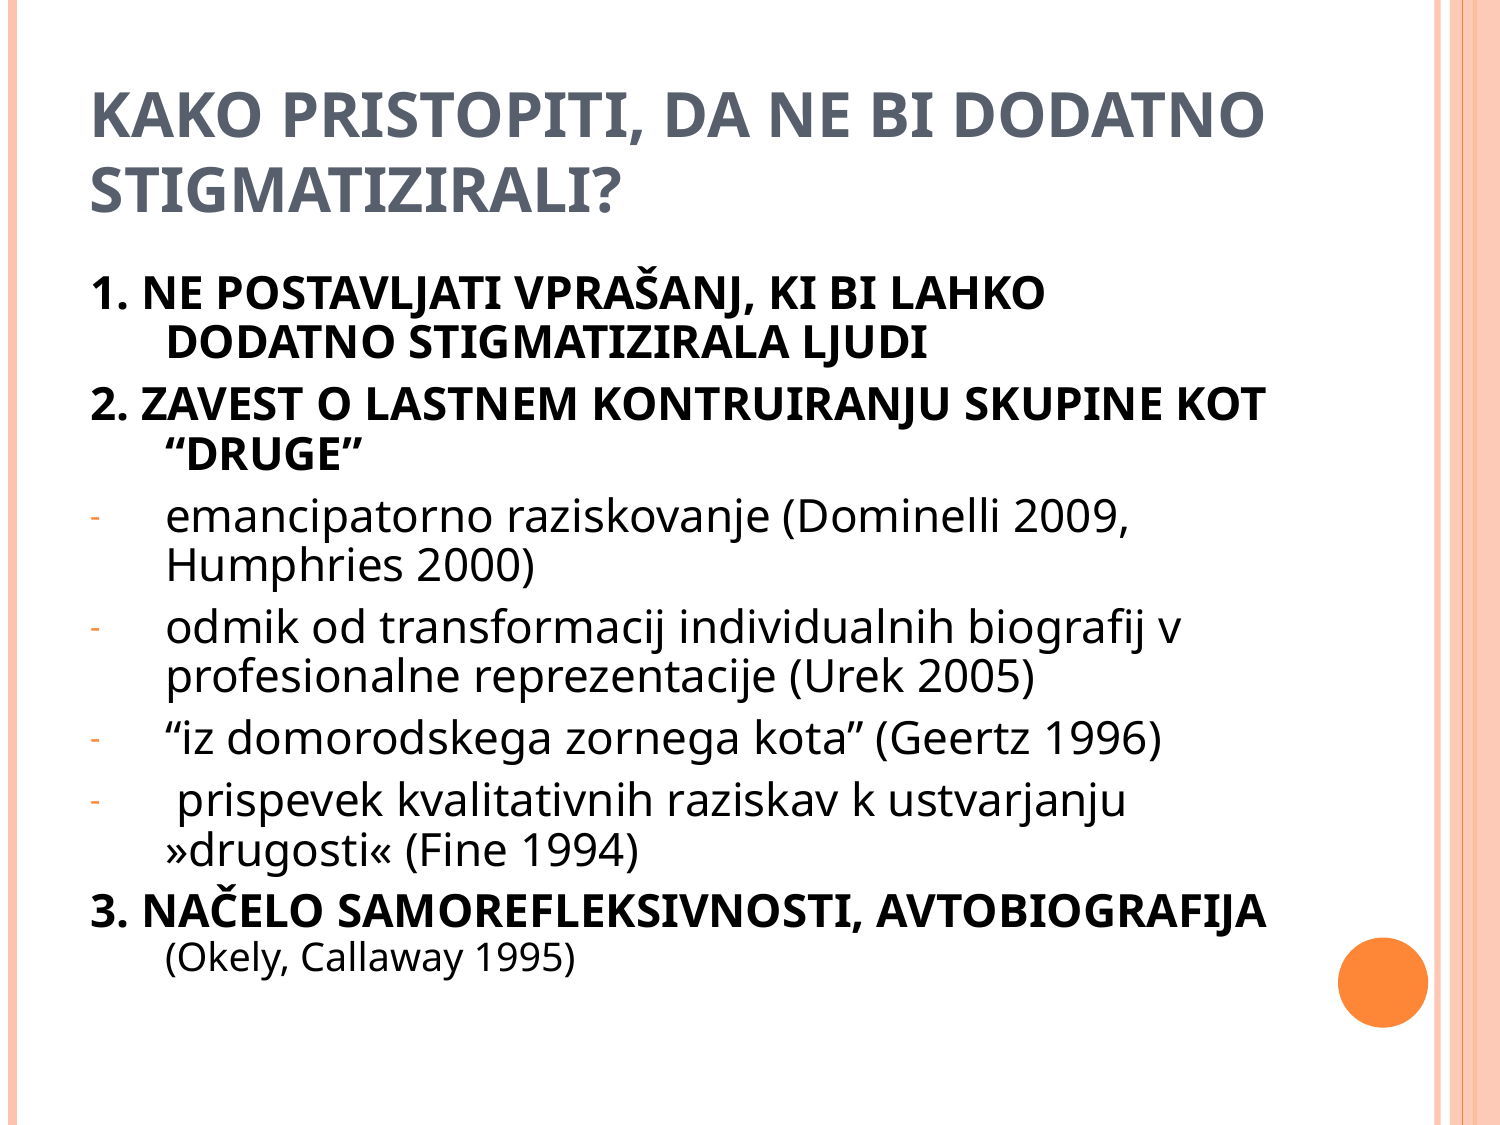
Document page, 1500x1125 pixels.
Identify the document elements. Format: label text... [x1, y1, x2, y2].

title KAKO PRISTOPITI, DA NE BI DODATNO STIGMATIZIRALI? [74, 44, 1300, 233]
list 1. NE POSTAVLJATI VPRAŠANJ, KI BI LAHKO DODATNO STIGMATIZIRALA LJUDI 2. ZAVEST O LASTNEM KONTRUIRANJU SKUPINE KOT “DRUGE” emancipatorno raziskovanje (Dominelli 2009, Humphries 2000) odmik od transformacij individualnih biografij v profesionalne reprezentacije (Urek 2005) “iz domorodskega zornega kota” (Geertz 1996) prispevek kvalitativnih raziskav k ustvarjanju »drugosti« (Fine 1994) 3. NAČELO SAMOREFLEKSIVNOSTI, AVTOBIOGRAFIJA (Okely, Callaway 1995) [74, 262, 1300, 1125]
